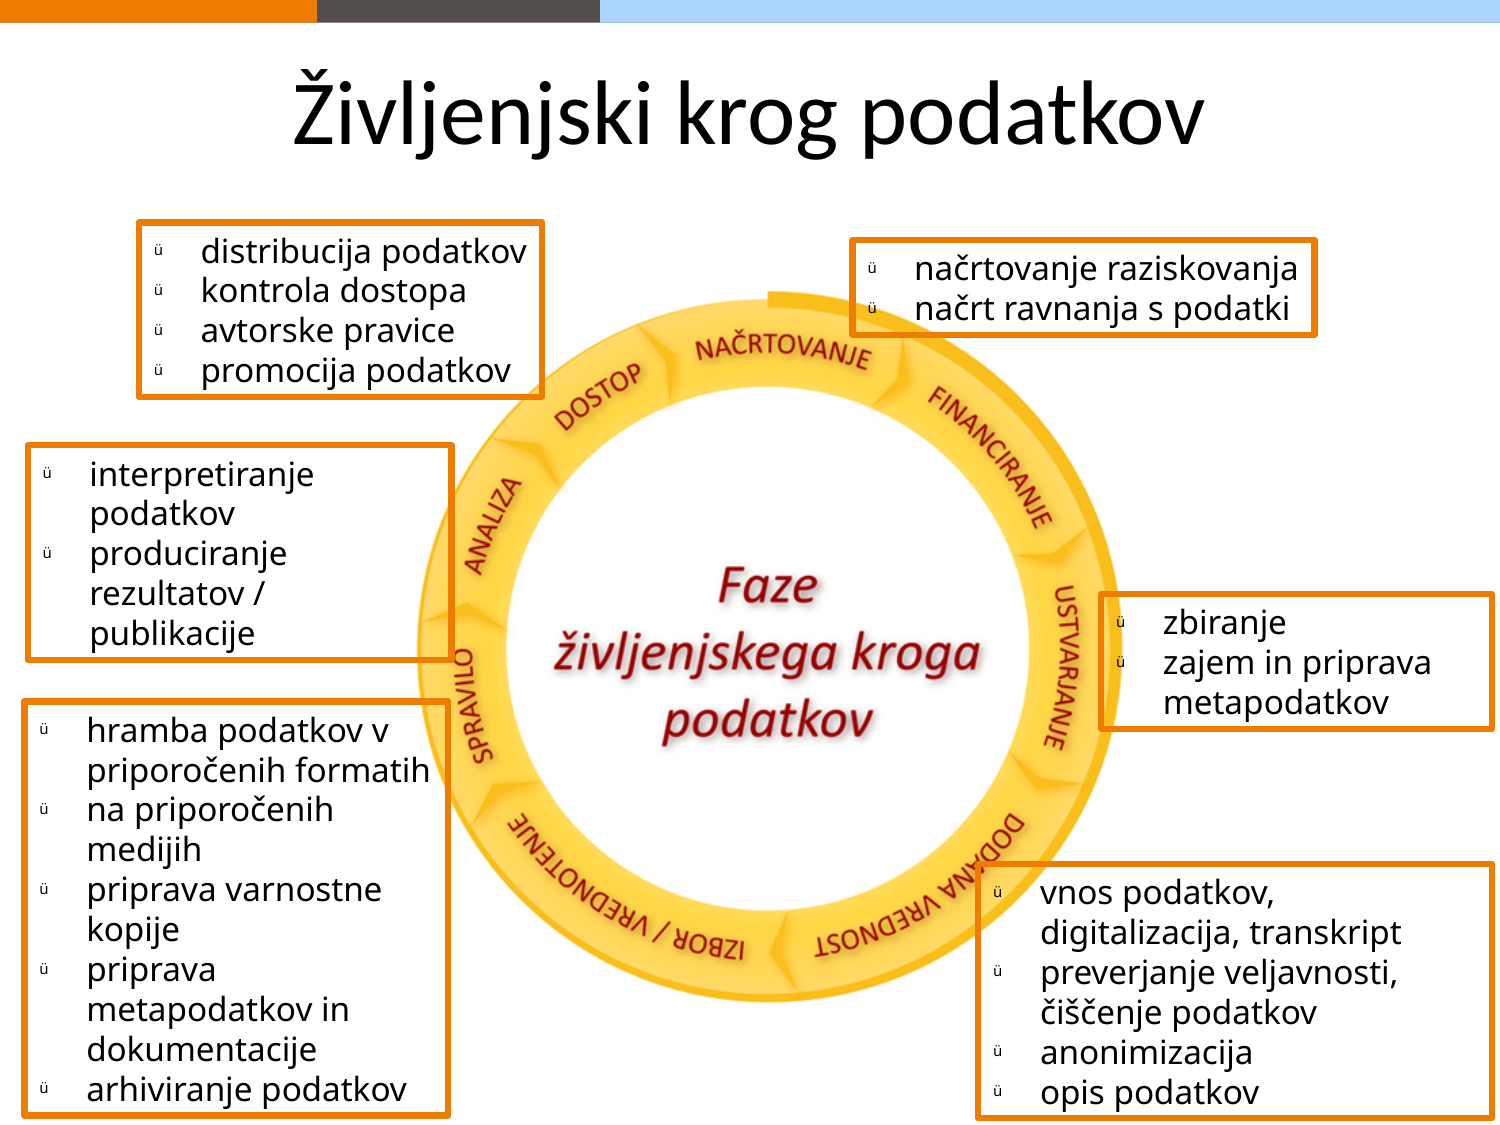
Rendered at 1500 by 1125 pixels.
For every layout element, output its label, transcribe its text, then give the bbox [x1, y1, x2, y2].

text_box interpretiranje podatkov produciranje rezultatov / publikacije [27, 445, 452, 660]
text_box distribucija podatkov kontrola dostopa avtorske pravice promocija podatkov [138, 222, 543, 397]
title Življenjski krog podatkov [75, 45, 1425, 233]
text_box vnos podatkov, digitalizacija, transkript preverjanje veljavnosti, čiščenje podatkov anonimizacija opis podatkov [978, 863, 1493, 1119]
text_box hramba podatkov v priporočenih formatih na priporočenih medijih priprava varnostne kopije priprava metapodatkov in dokumentacije arhiviranje podatkov [24, 701, 449, 1116]
text_box načrtovanje raziskovanja načrt ravnanja s podatki [852, 239, 1315, 335]
text_box zbiranje zajem in priprava metapodatkov [1101, 594, 1493, 729]
picture [381, 290, 1152, 1011]
